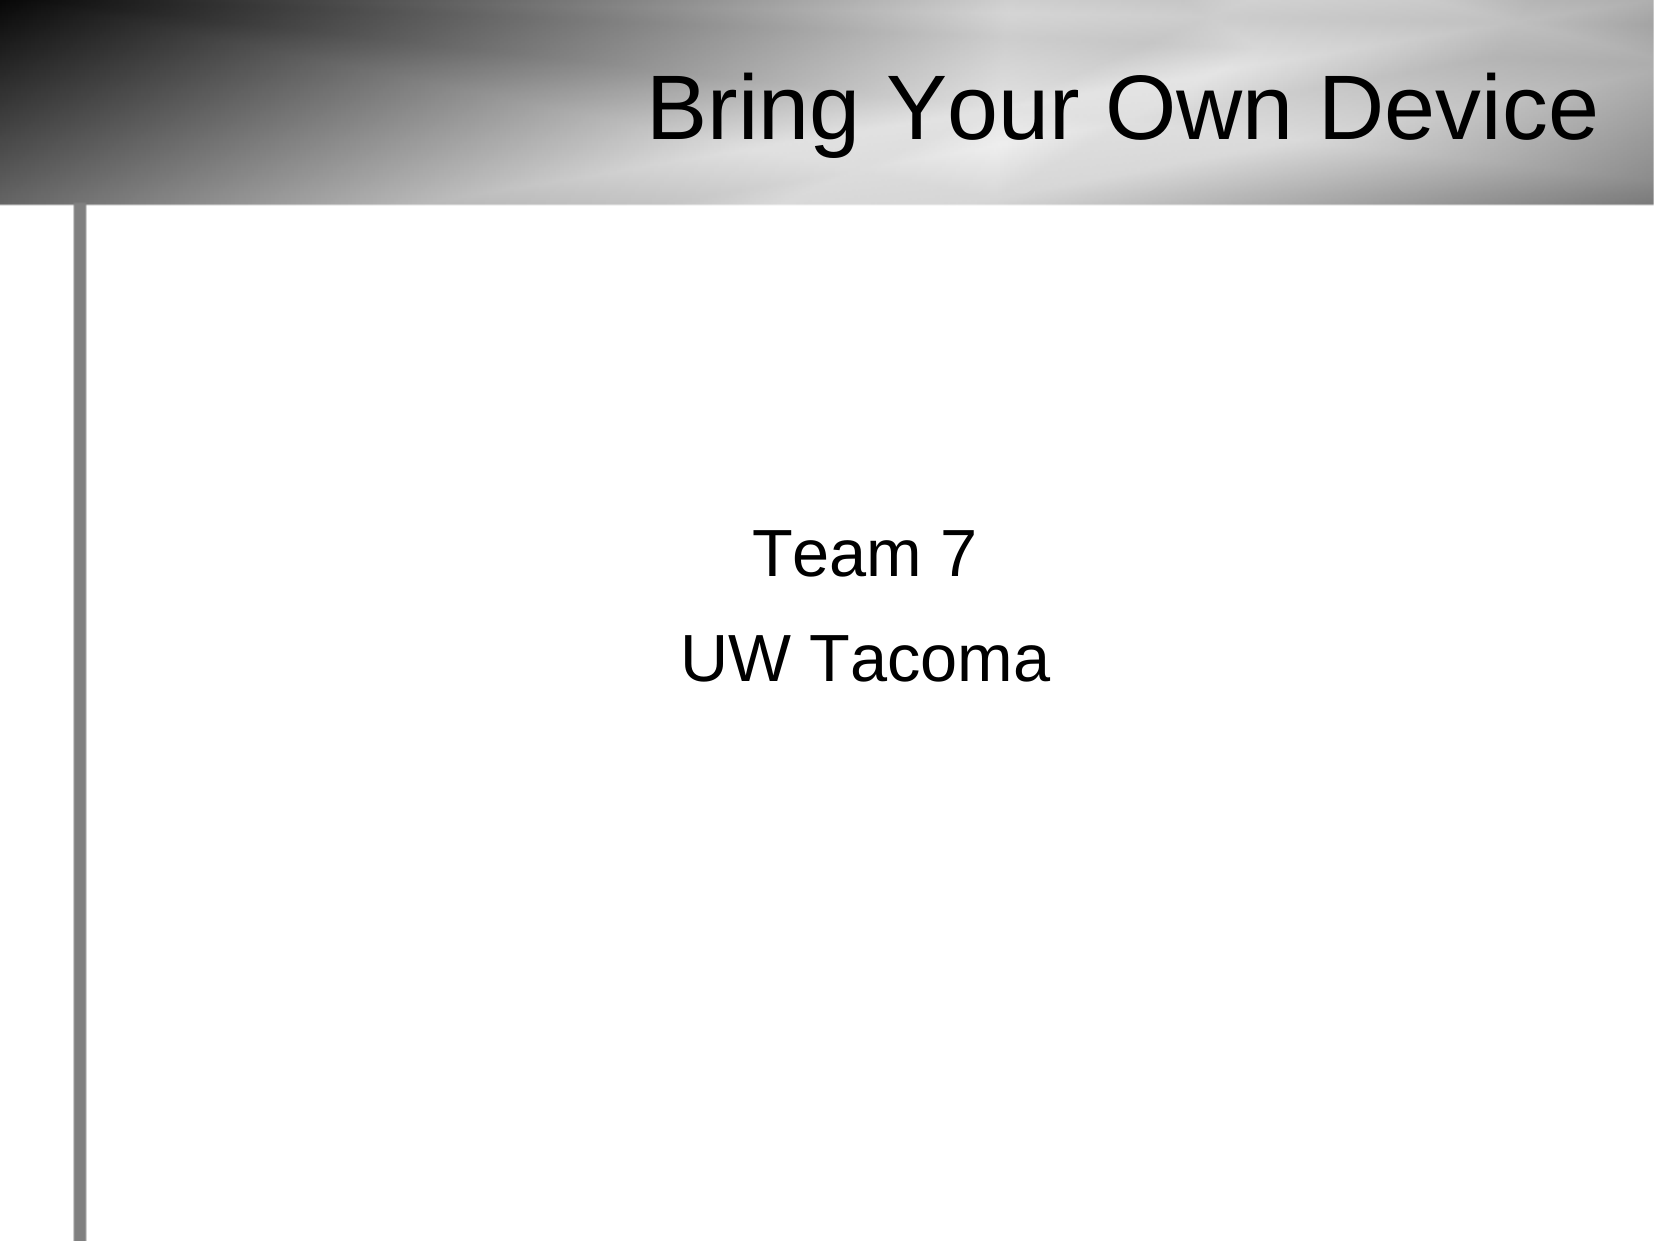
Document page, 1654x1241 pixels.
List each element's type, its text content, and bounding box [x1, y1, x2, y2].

picture [0, 0, 1654, 1241]
title Bring Your Own Device [112, 13, 1601, 201]
list Team 7 UW Tacoma [112, 307, 1601, 1064]
